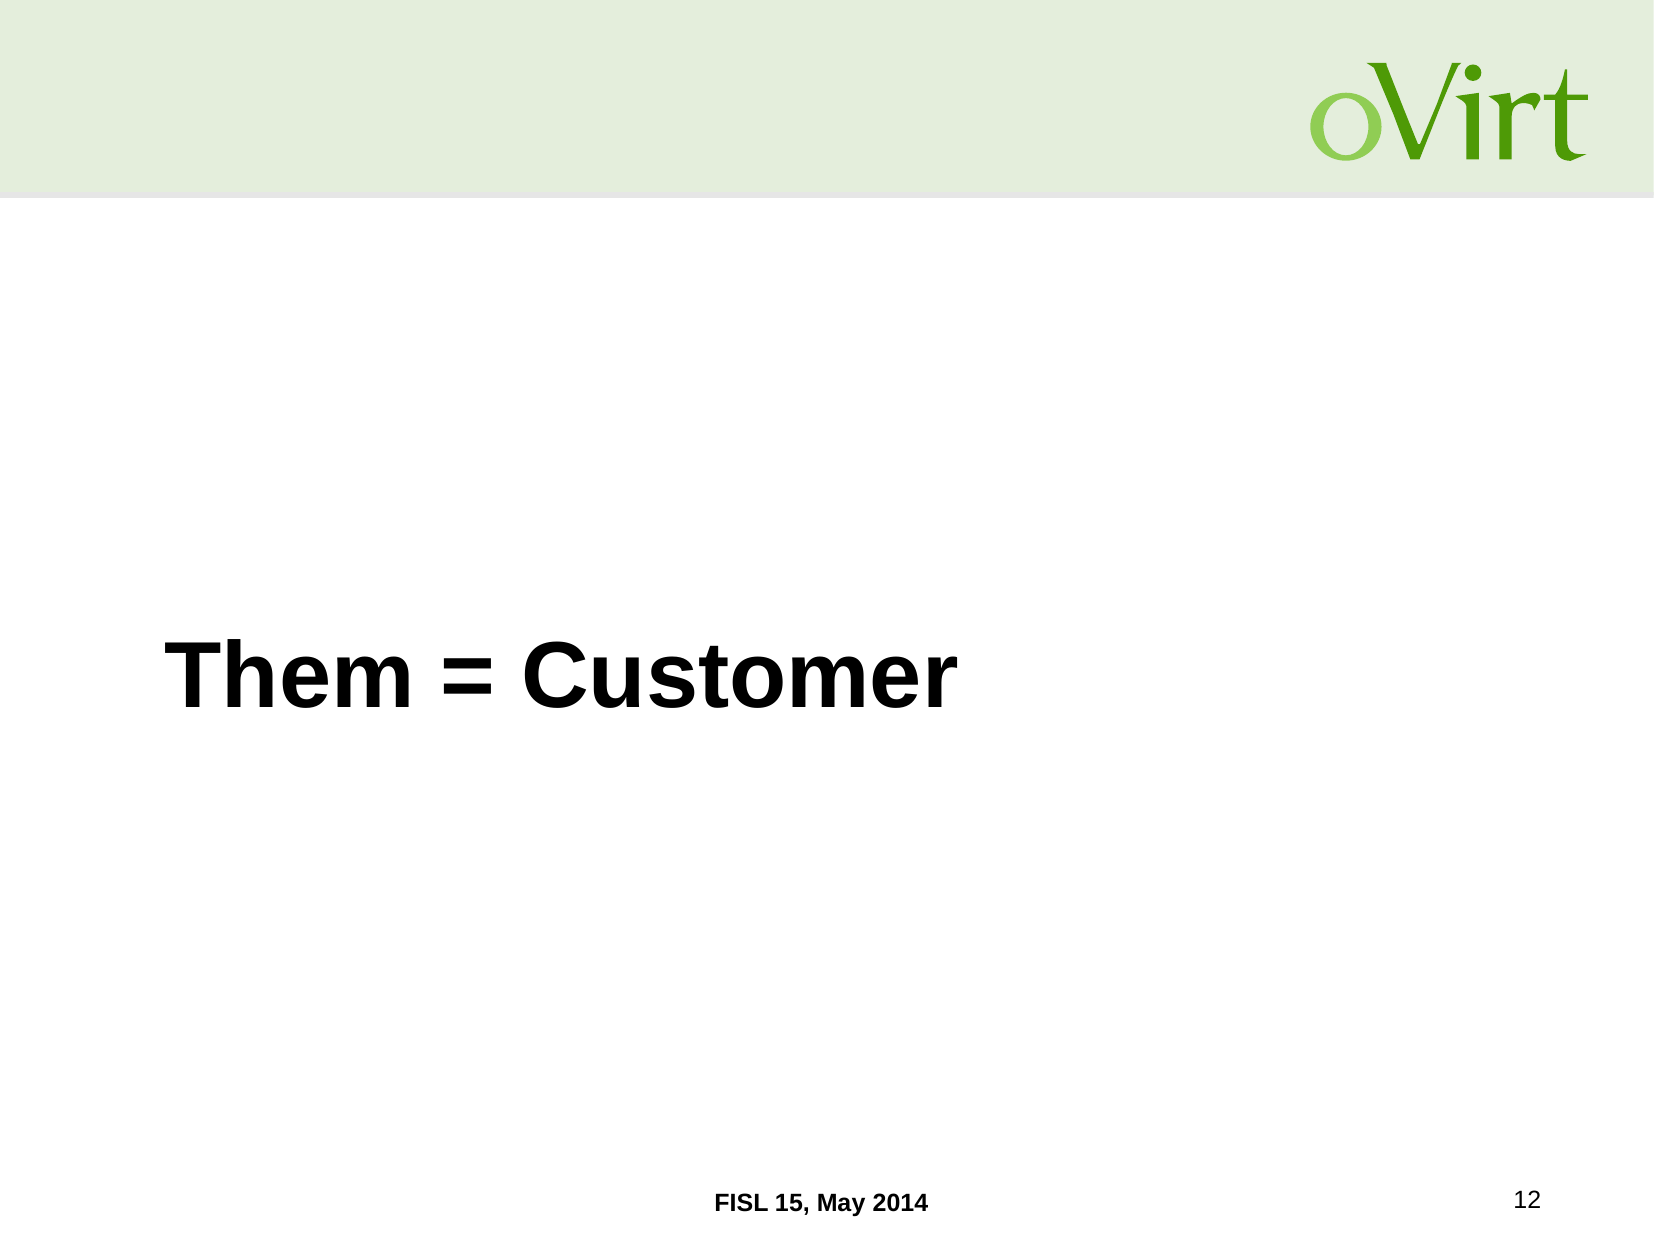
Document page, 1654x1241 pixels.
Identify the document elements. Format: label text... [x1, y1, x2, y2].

text_box Them = Customer [150, 615, 1654, 750]
